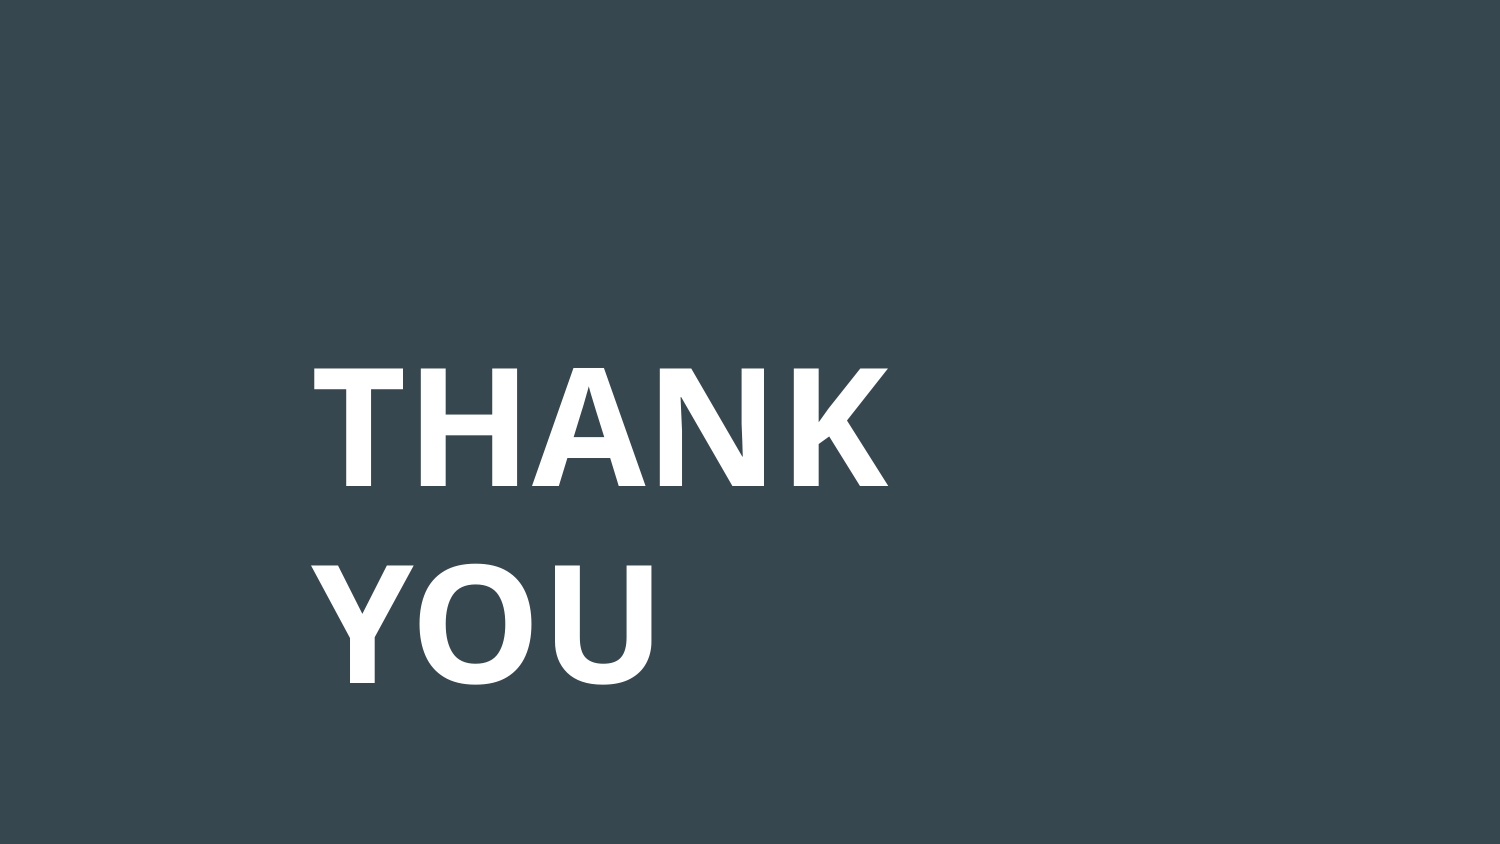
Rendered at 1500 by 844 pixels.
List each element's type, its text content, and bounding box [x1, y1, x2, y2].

text_box THANK YOU [296, 306, 1204, 732]
